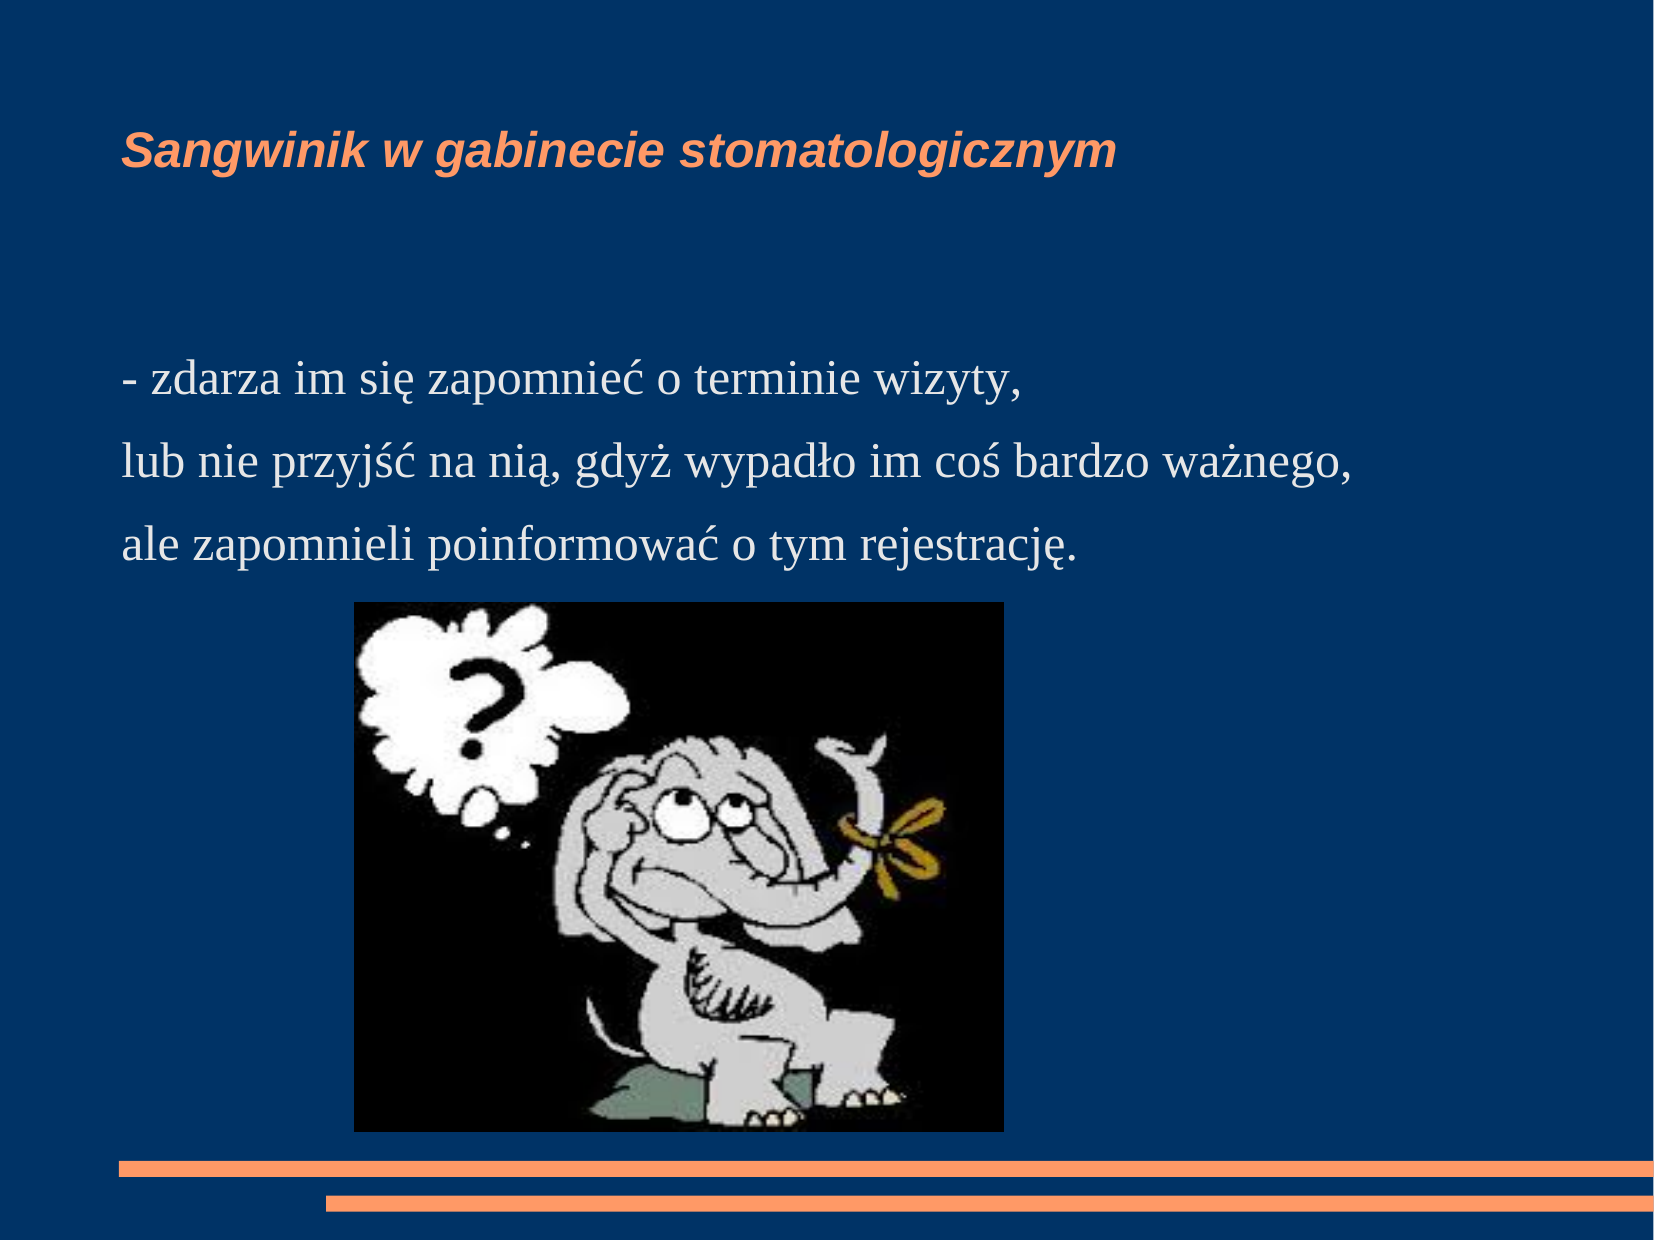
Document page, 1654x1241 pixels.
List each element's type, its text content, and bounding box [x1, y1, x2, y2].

picture [354, 602, 1004, 1132]
title Sangwinik w gabinecie stomatologicznym [121, 46, 1534, 254]
list - zdarza im się zapomnieć o terminie wizyty, lub nie przyjść na nią, gdyż wypadło im coś bardzo ważnego, ale zapomnieli poinformować o tym rejestrację. [121, 322, 1561, 1132]
